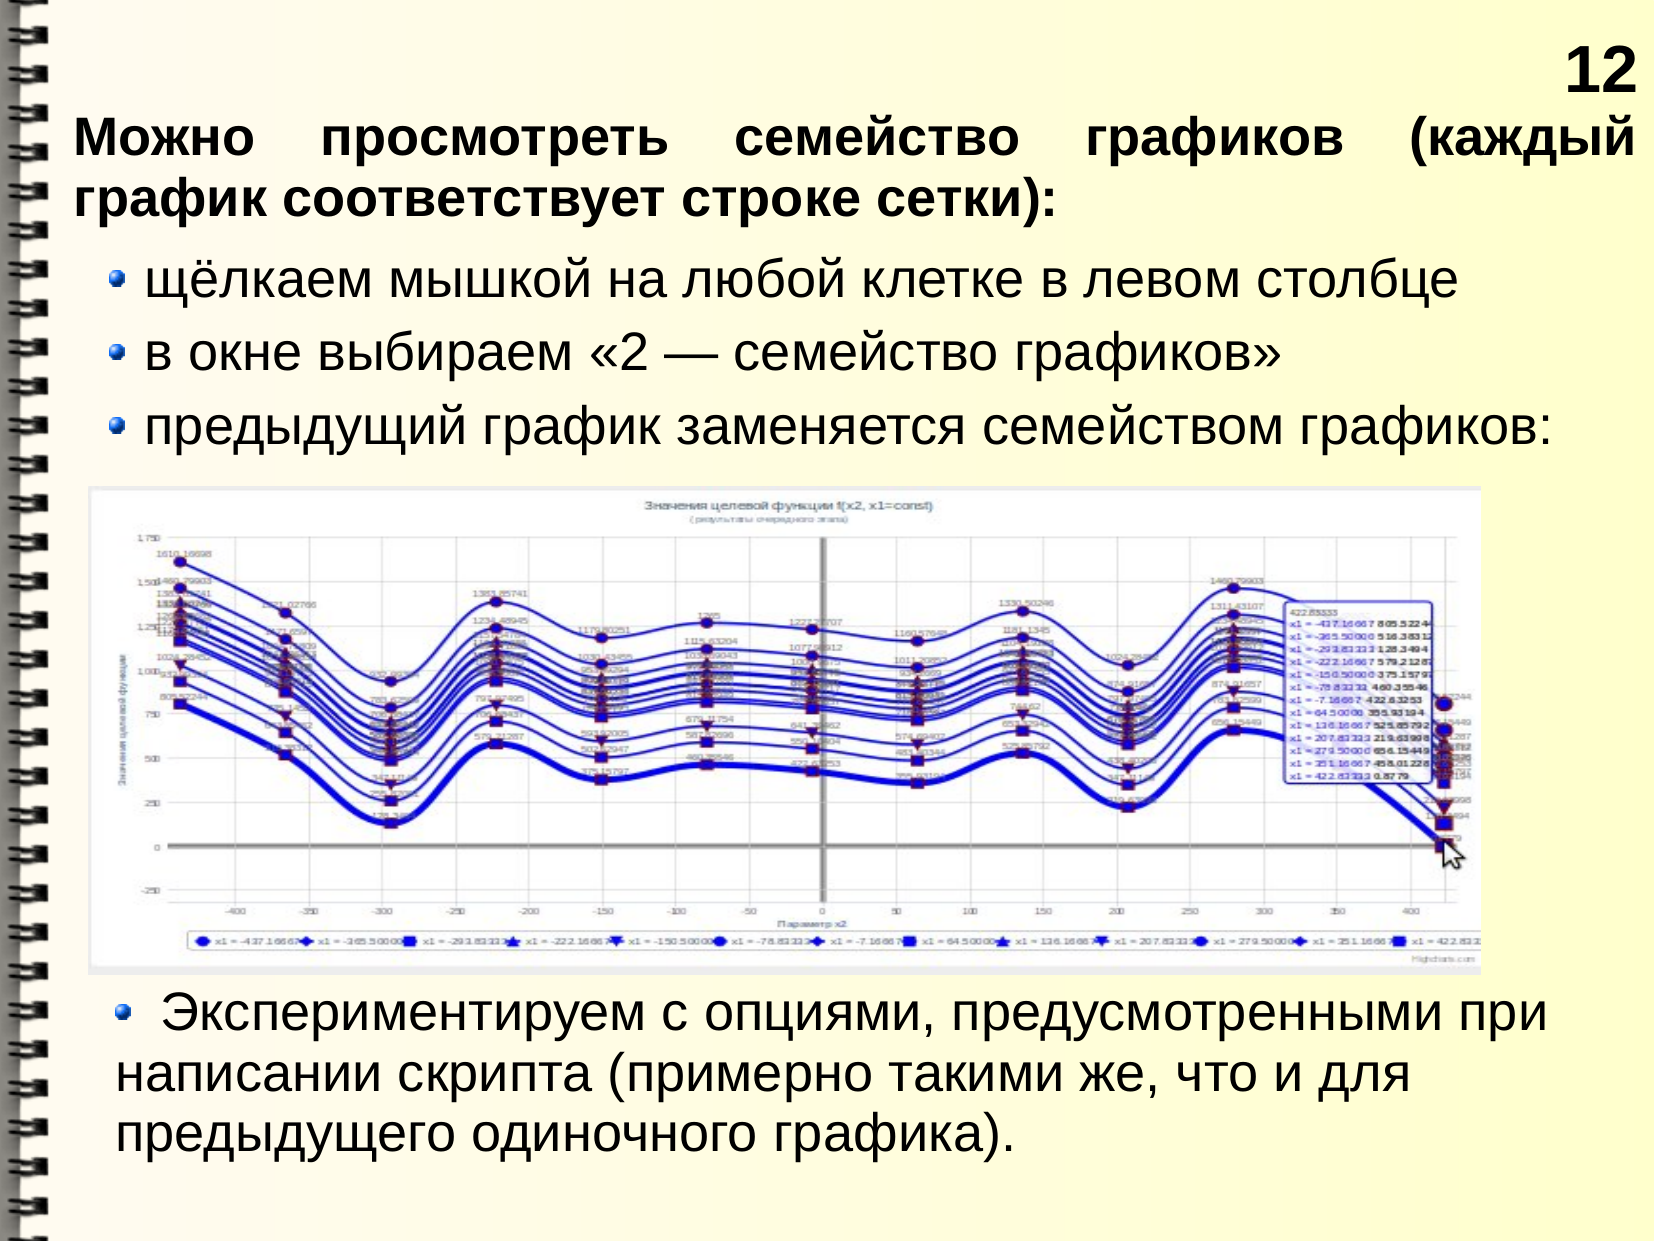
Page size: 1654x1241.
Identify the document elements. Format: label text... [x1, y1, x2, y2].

text_box Экспериментируем с опциями, предусмотренными при написании скрипта (примерно такими же, что и для предыдущего одиночного графика). [59, 974, 1654, 1173]
picture [88, 486, 1481, 974]
picture [0, 0, 1654, 1241]
text_box <номер> Можно просмотреть семейство графиков (каждый график соответствует строке сетки): щёлкаем мышкой на любой клетке в левом столбце в окне выбираем «2 — семейство графиков» предыдущий график заменяется семейством графиков: [59, 24, 1654, 464]
